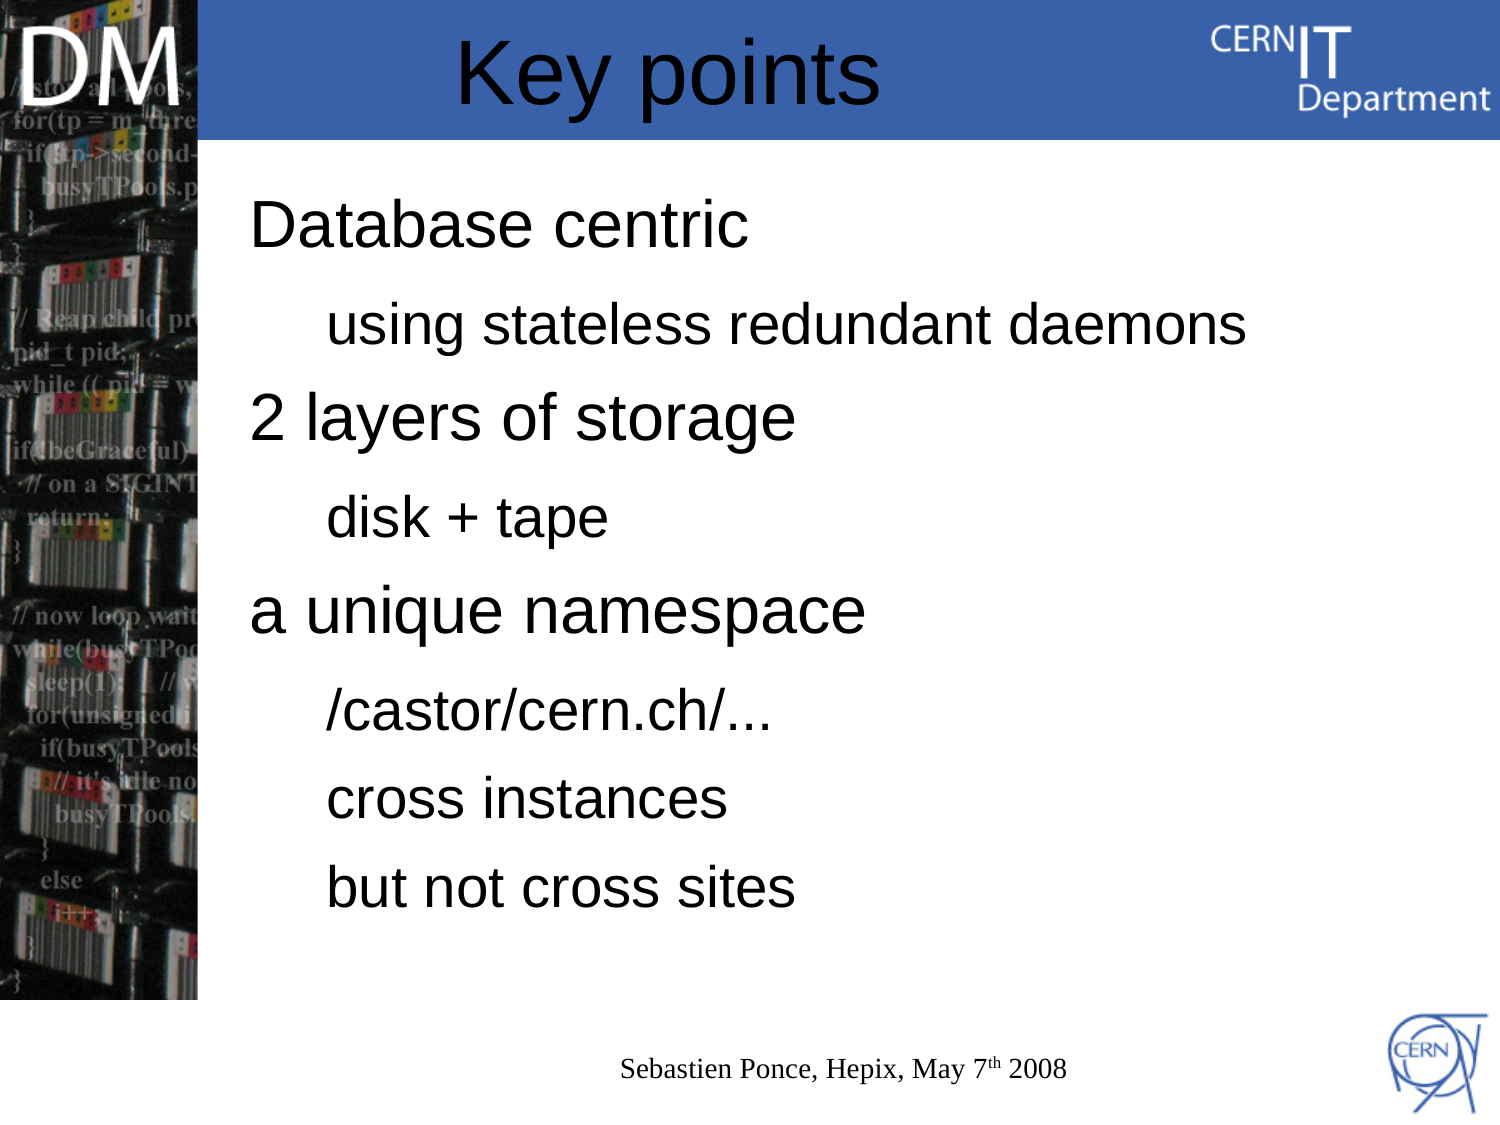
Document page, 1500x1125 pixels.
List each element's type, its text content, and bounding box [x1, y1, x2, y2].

title Key points [212, 0, 1125, 138]
list Database centric using stateless redundant daemons 2 layers of storage disk + tape a unique namespace /castor/cern.ch/... cross instances but not cross sites [217, 172, 1463, 1013]
picture [1387, 1012, 1489, 1114]
picture [198, 0, 1500, 140]
